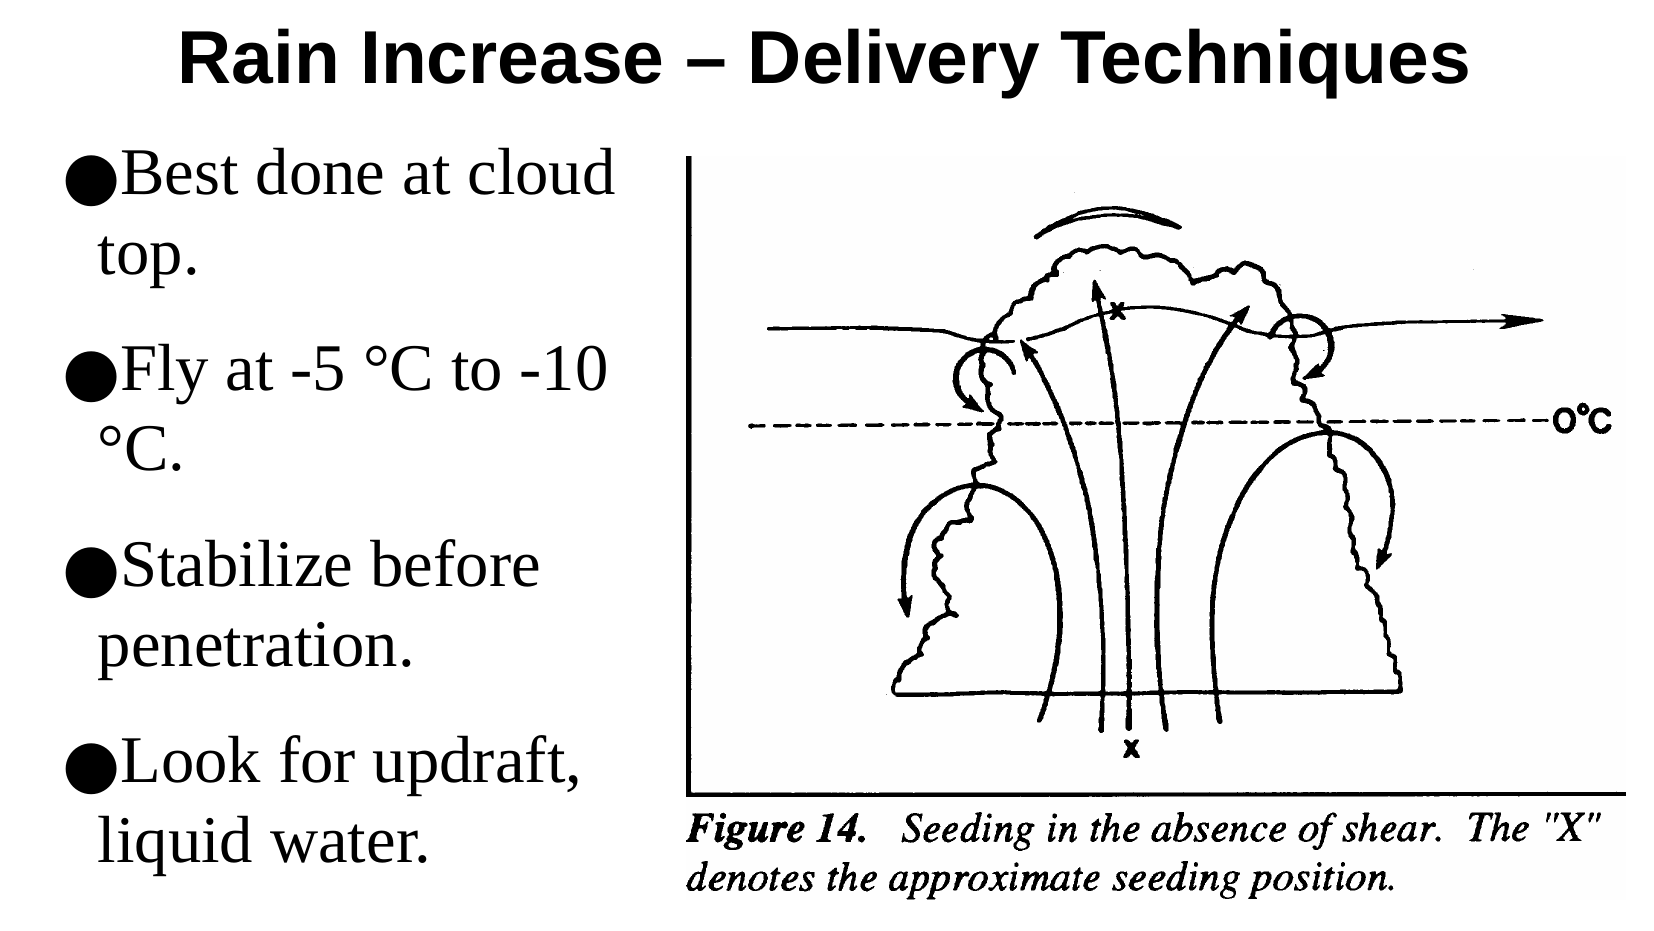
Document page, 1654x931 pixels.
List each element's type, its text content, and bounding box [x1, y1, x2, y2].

text_box Best done at cloud top. Fly at -5 °C to -10 °C. Stabilize before penetration. Look for updraft, liquid water. [29, 120, 650, 883]
text_box Rain Increase – Delivery Techniques [0, 0, 1654, 107]
picture [686, 156, 1626, 900]
